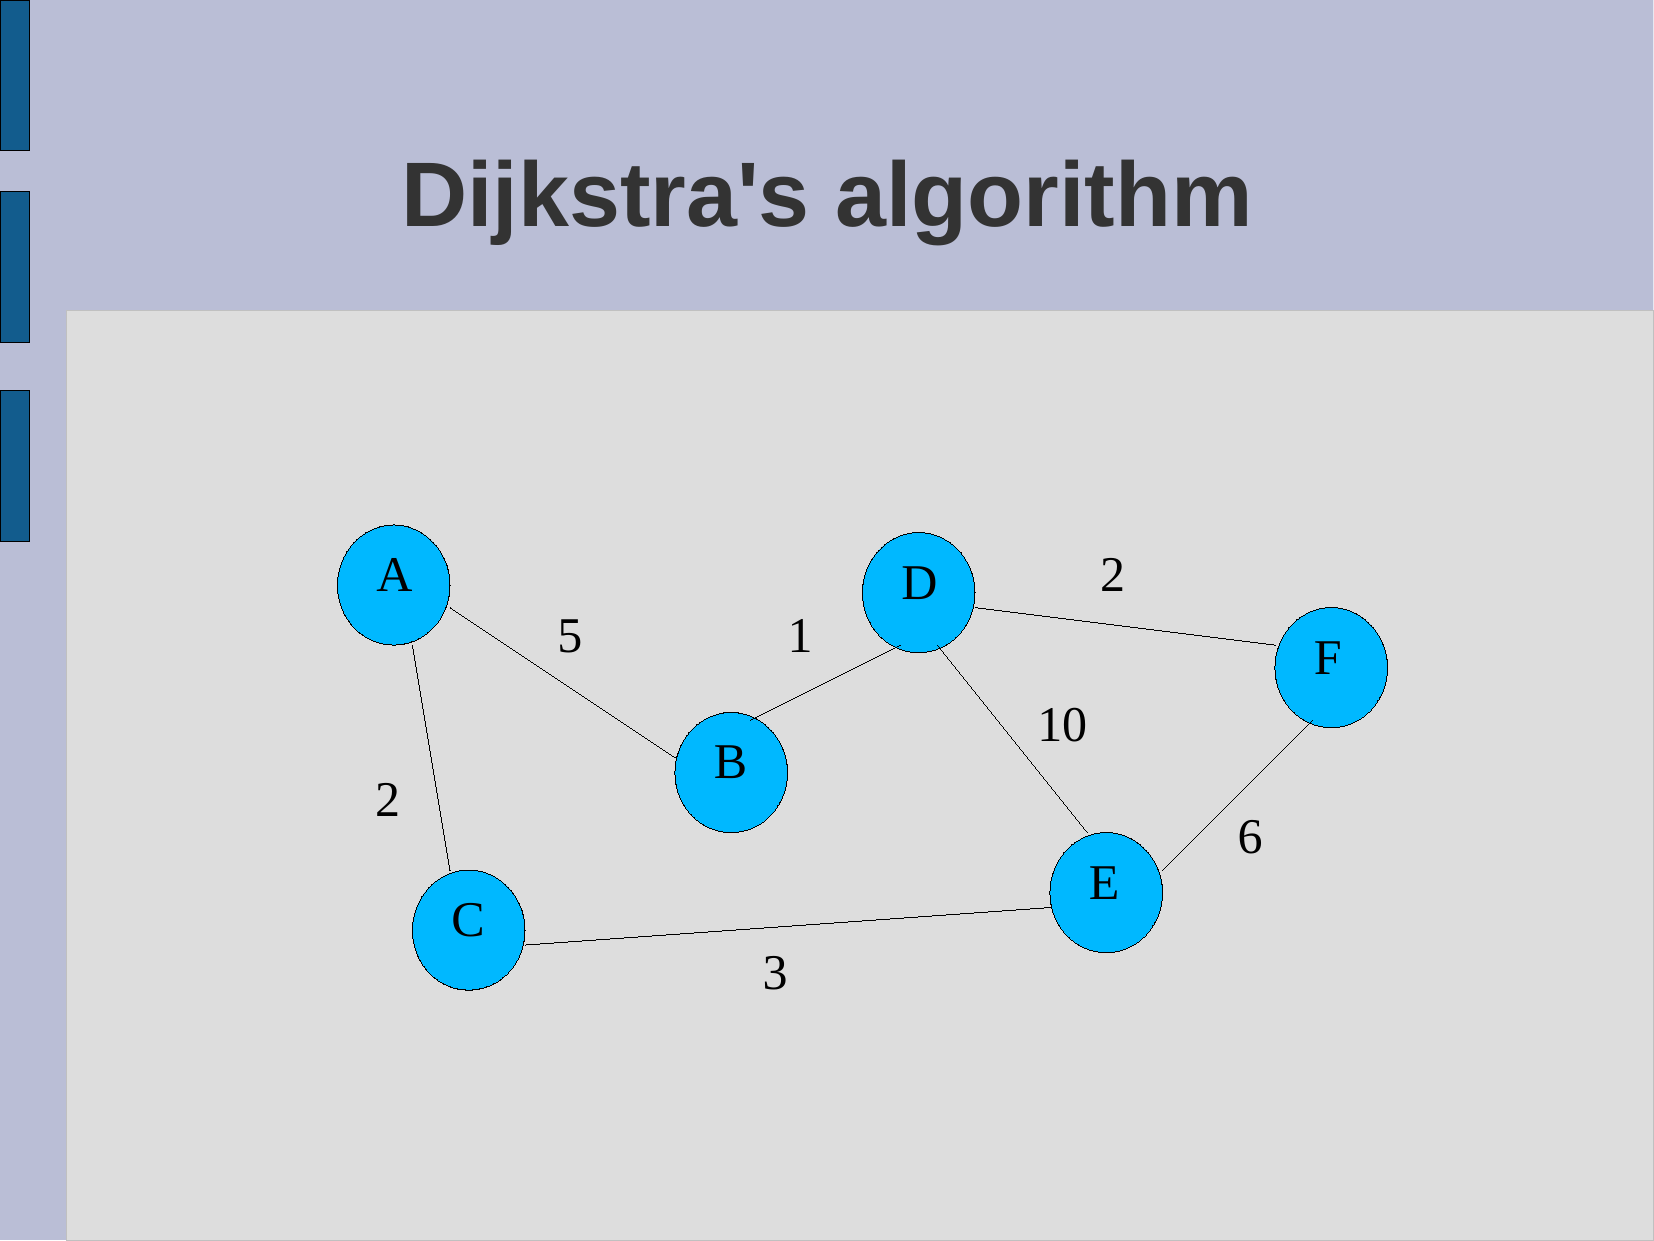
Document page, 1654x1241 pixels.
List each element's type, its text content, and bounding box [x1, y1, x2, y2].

text_box [412, 870, 526, 991]
text_box D [901, 554, 938, 610]
text_box 2 [1099, 547, 1126, 603]
text_box [1274, 607, 1388, 728]
text_box 5 [557, 607, 583, 663]
text_box 6 [1237, 809, 1263, 865]
text_box B [713, 734, 748, 790]
title Dijkstra's algorithm [121, 91, 1534, 299]
text_box C [451, 892, 485, 948]
text_box F [1313, 629, 1342, 685]
text_box [862, 532, 976, 653]
text_box 10 [1037, 697, 1088, 753]
text_box 3 [762, 945, 788, 1001]
text_box [337, 524, 451, 646]
text_box E [1088, 854, 1120, 910]
text_box 1 [787, 607, 813, 663]
text_box [1049, 832, 1163, 953]
text_box [674, 712, 788, 833]
text_box 2 [375, 772, 401, 828]
text_box A [376, 547, 413, 603]
